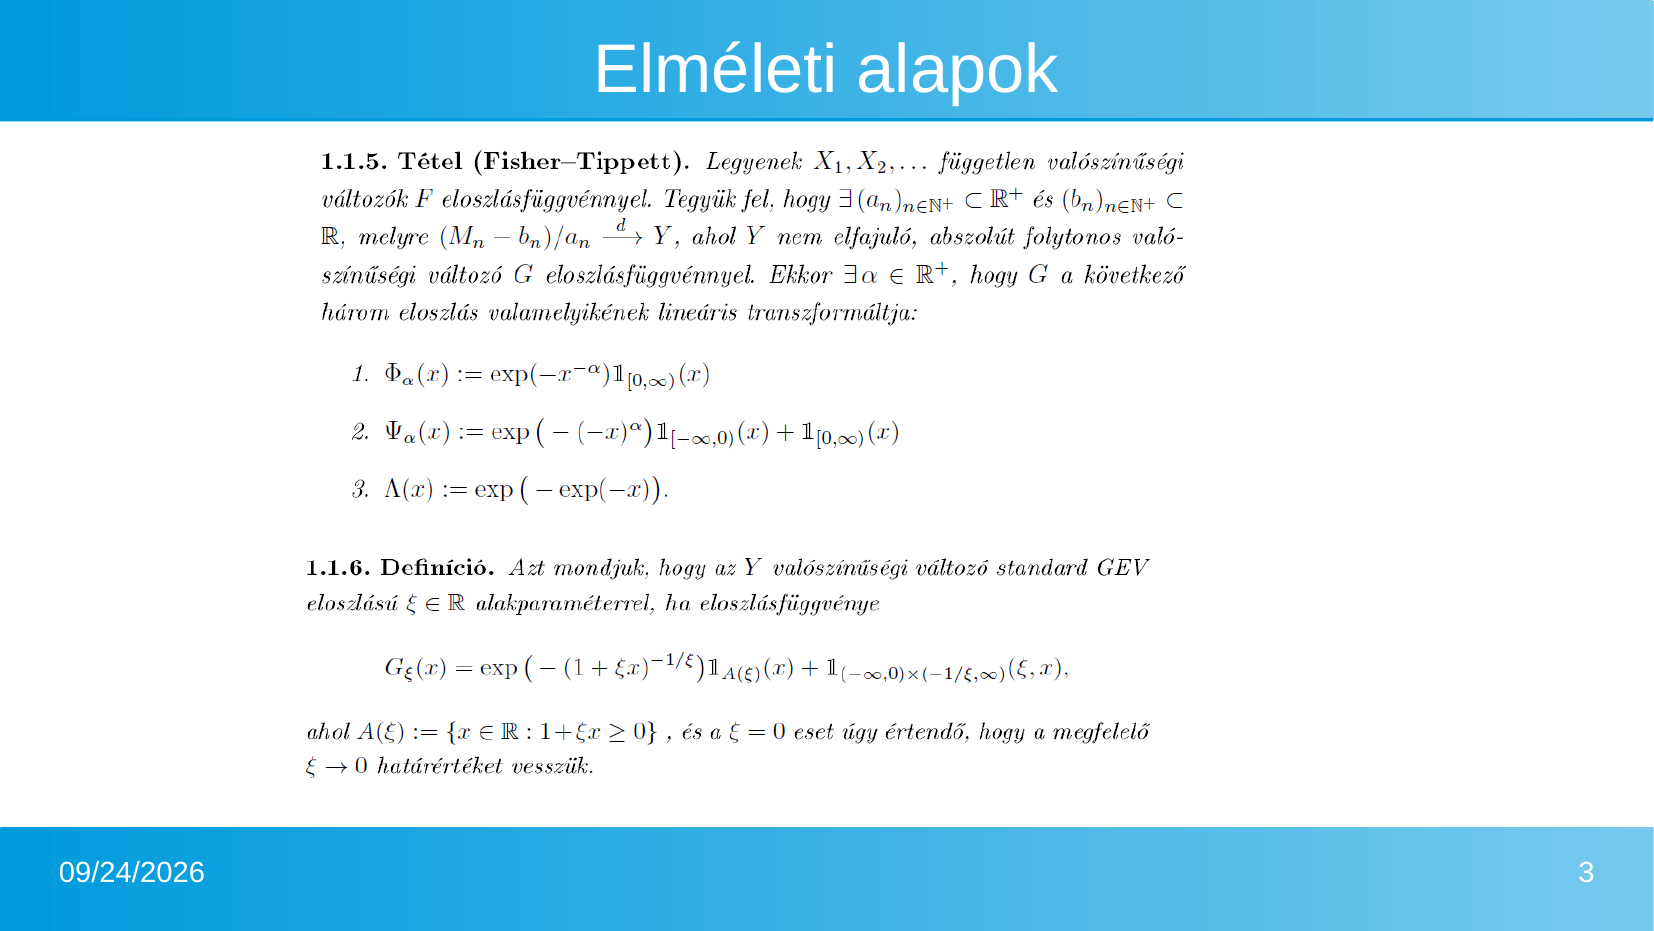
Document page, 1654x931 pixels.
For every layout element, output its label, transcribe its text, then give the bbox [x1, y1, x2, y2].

picture [300, 553, 1163, 788]
title Elméleti alapok [59, 29, 1595, 108]
picture [301, 142, 1201, 524]
